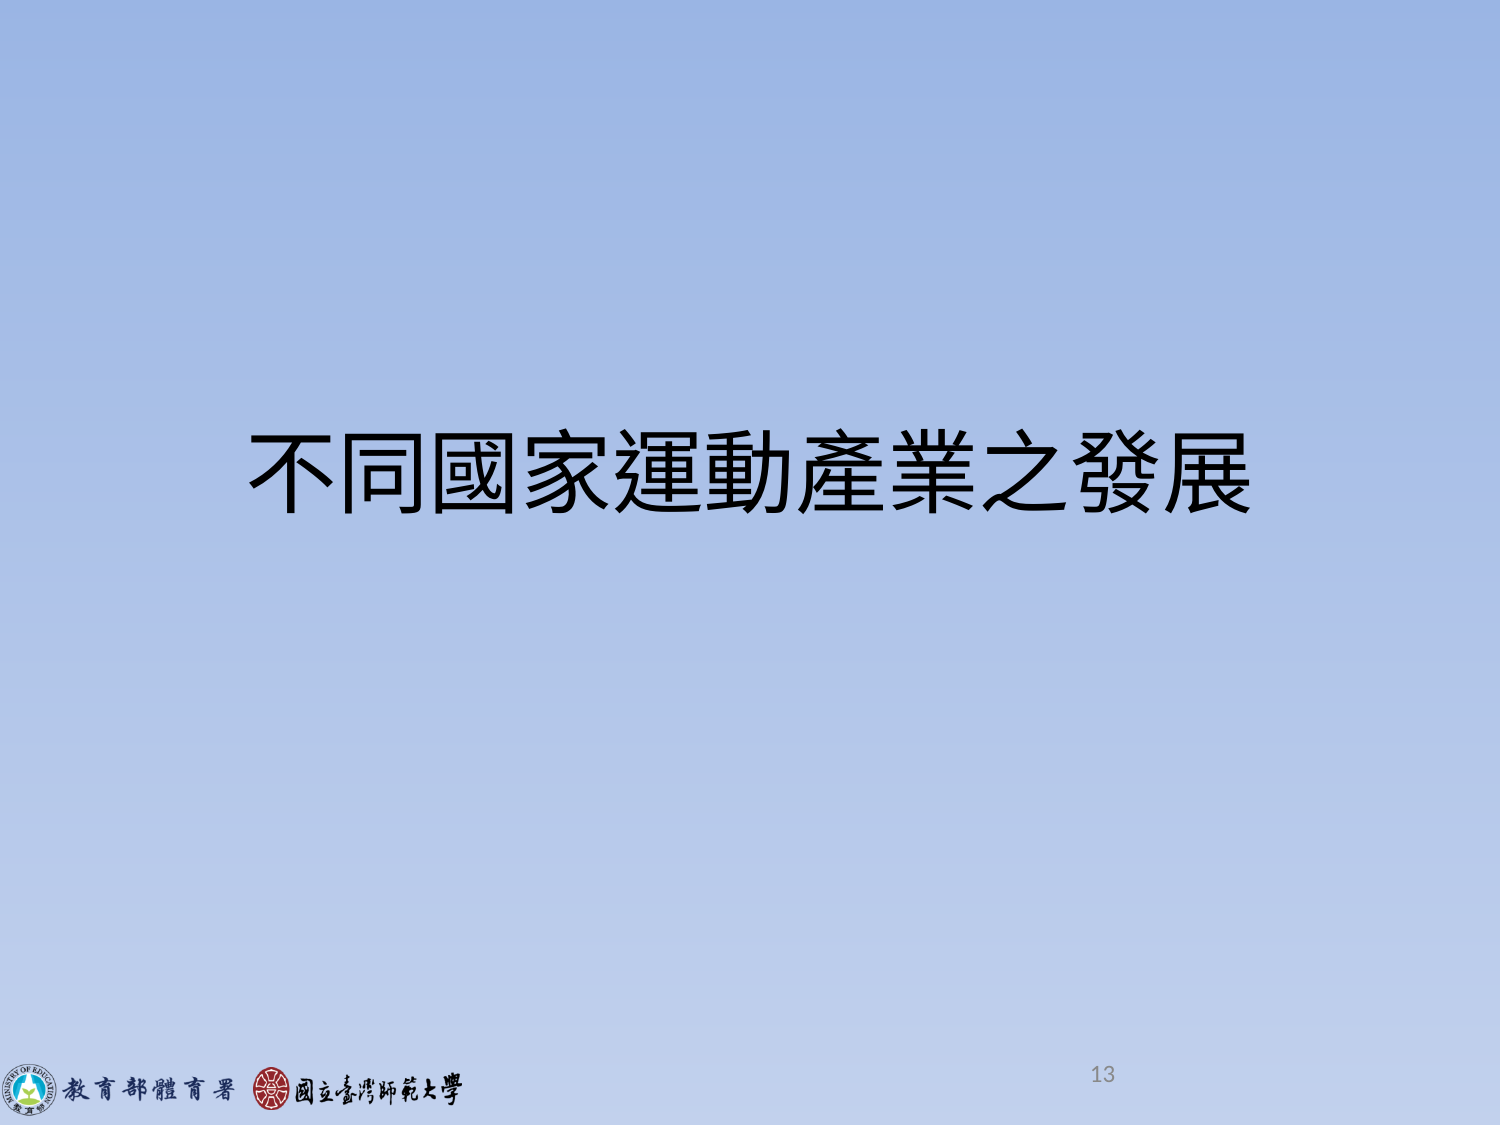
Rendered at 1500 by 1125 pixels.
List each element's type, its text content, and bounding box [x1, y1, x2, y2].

title 不同國家運動產業之發展 [112, 349, 1388, 591]
text_box [1074, 1042, 1426, 1103]
